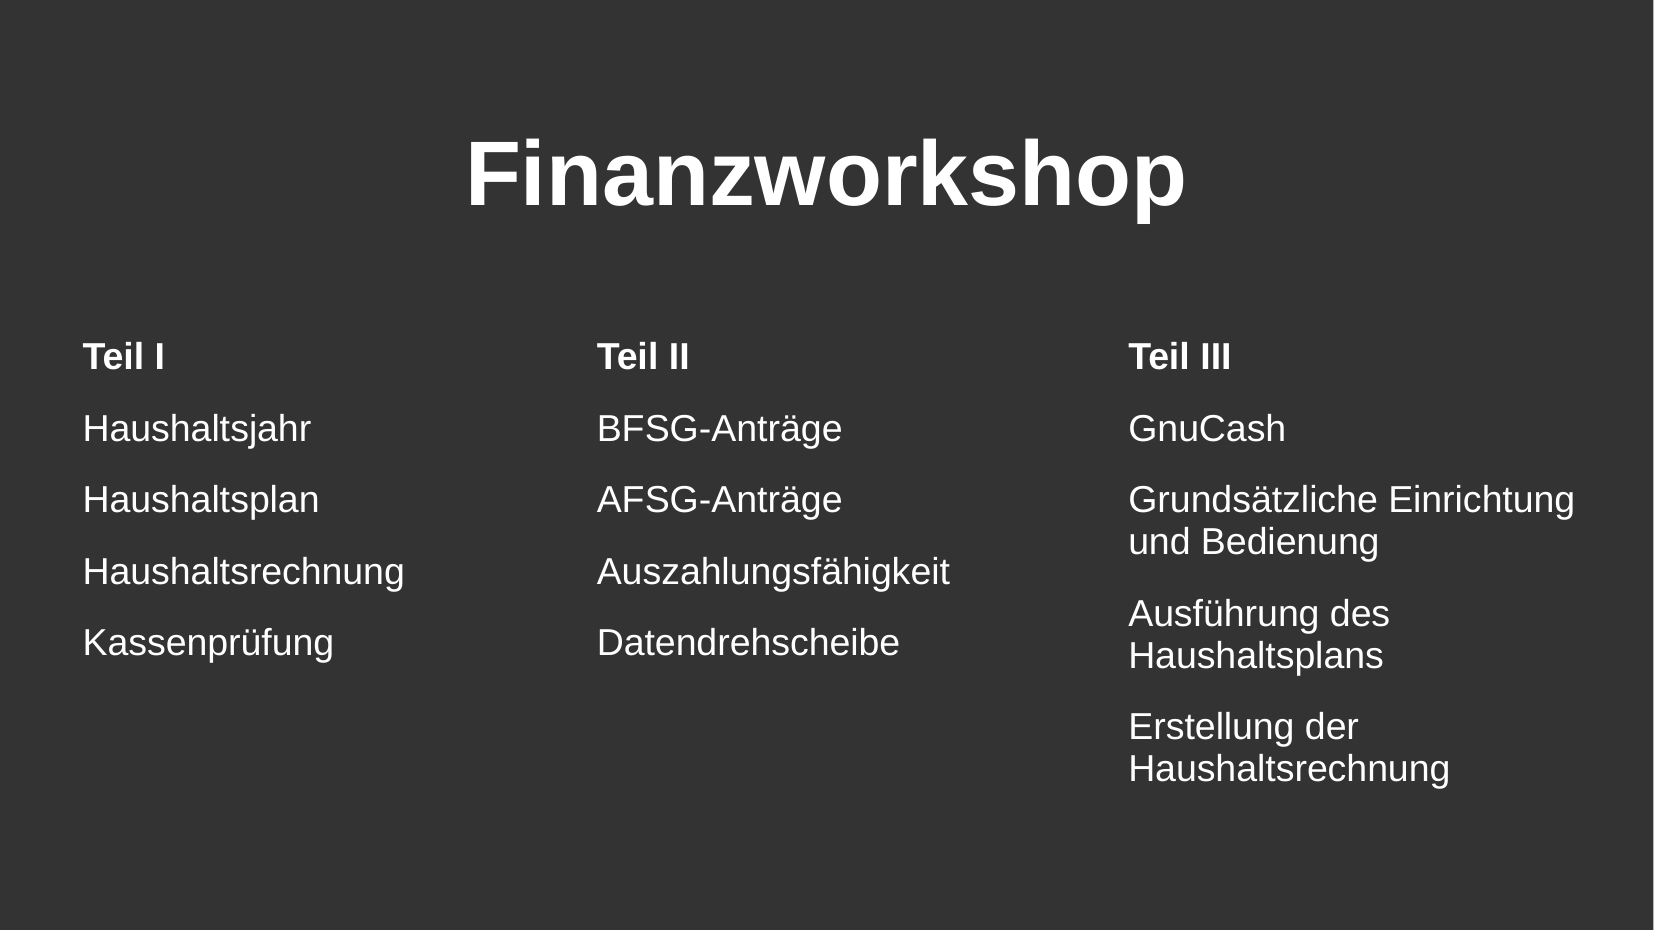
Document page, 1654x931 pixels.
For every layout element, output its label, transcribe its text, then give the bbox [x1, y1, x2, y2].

list Teil II BFSG-Anträge AFSG-Anträge Auszahlungsfähigkeit Datendrehscheibe [596, 335, 1128, 804]
list Teil I Haushaltsjahr Haushaltsplan Haushaltsrechnung Kassenprüfung [82, 335, 573, 768]
list Teil III GnuCash Grundsätzliche Einrichtung und Bedienung Ausführung des Haushaltsplans Erstellung der Haushaltsrechnung [1128, 335, 1607, 804]
title Finanzworkshop [82, 96, 1571, 252]
